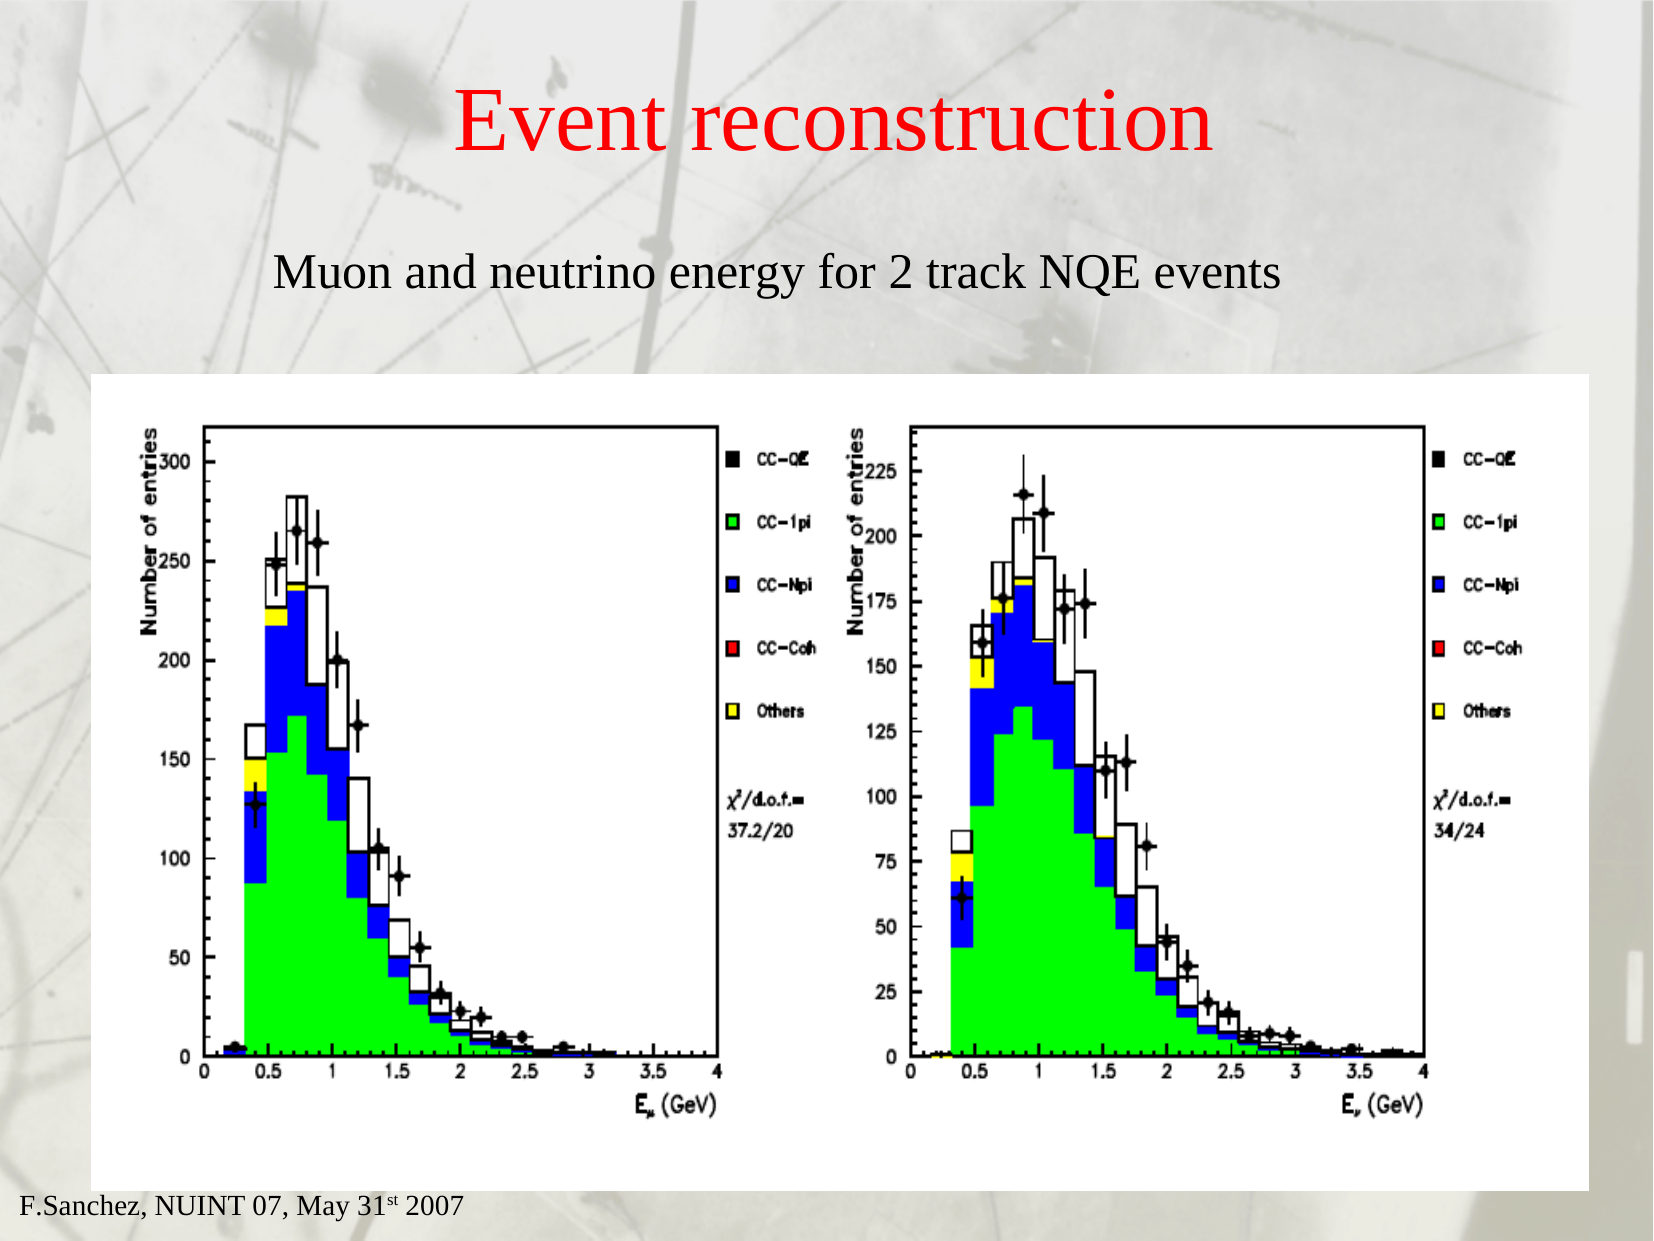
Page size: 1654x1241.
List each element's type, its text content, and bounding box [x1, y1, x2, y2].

picture [0, 0, 1654, 1241]
text_box Muon and neutrino energy for 2 track NQE events [272, 244, 1421, 301]
title Event reconstruction [91, 15, 1579, 223]
